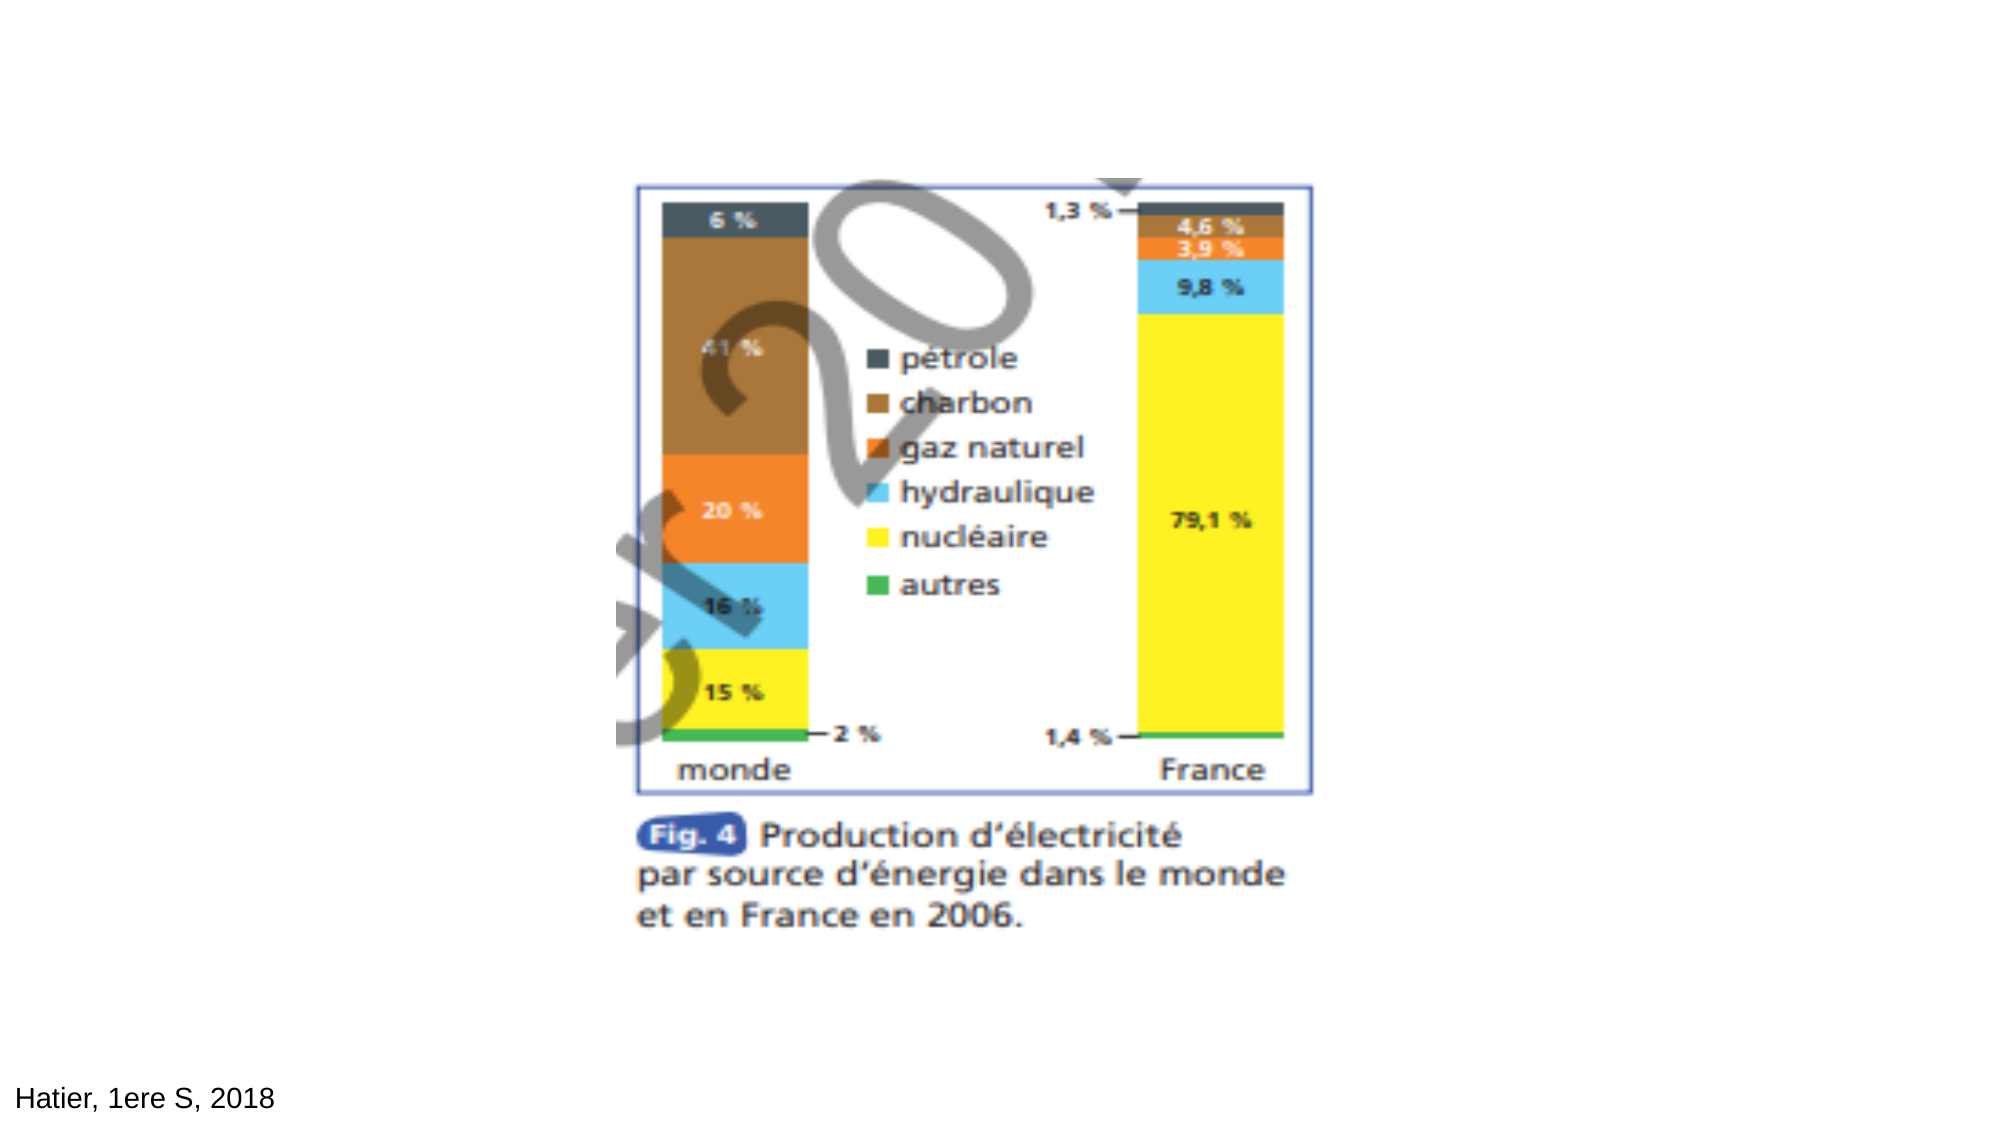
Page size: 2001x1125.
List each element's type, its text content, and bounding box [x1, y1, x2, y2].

picture [616, 178, 1384, 947]
text_box Hatier, 1ere S, 2018 [0, 1074, 390, 1125]
